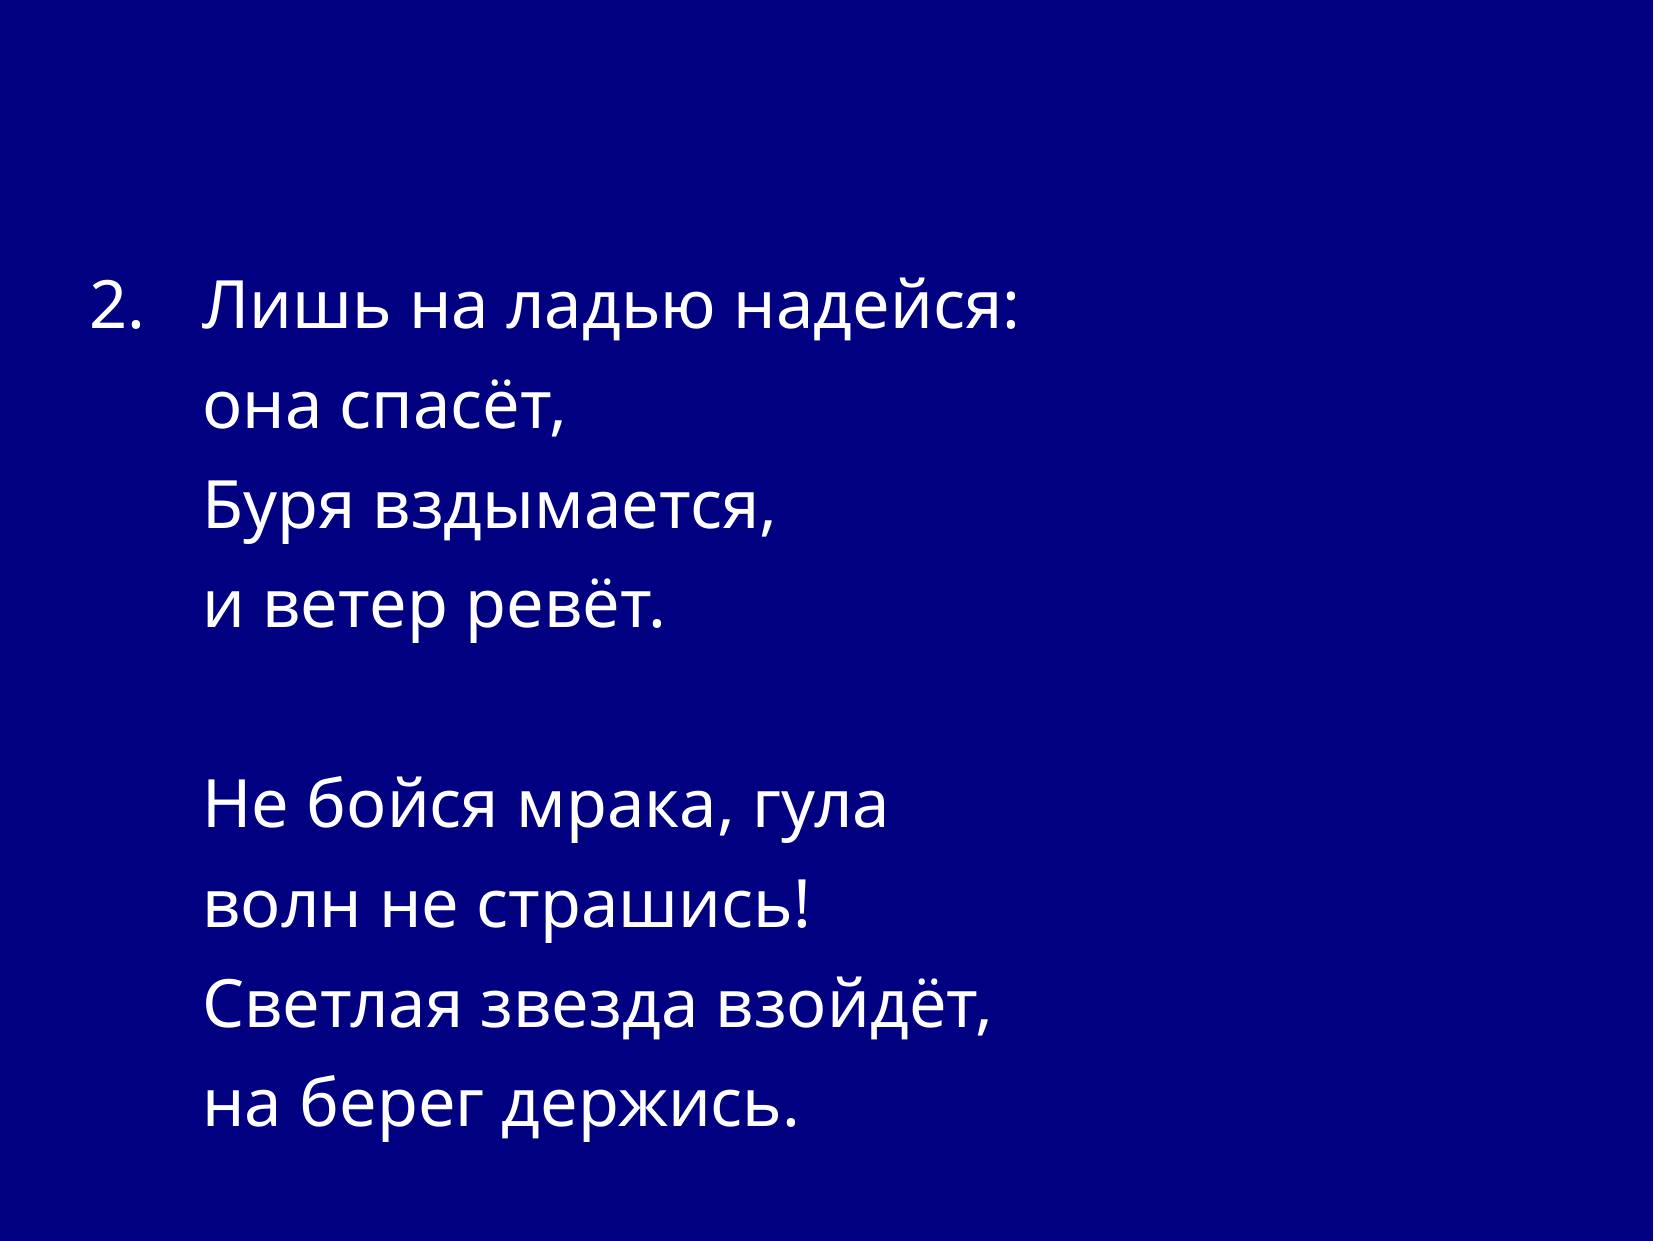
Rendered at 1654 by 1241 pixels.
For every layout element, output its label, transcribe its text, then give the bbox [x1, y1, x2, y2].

text_box 2. Лишь на ладью надейся: она спасёт, Буря вздымается, и ветер ревёт. Не бойся мрака, гула волн не страшись! Светлая звезда взойдёт, на берег держись. [75, 150, 1576, 1163]
